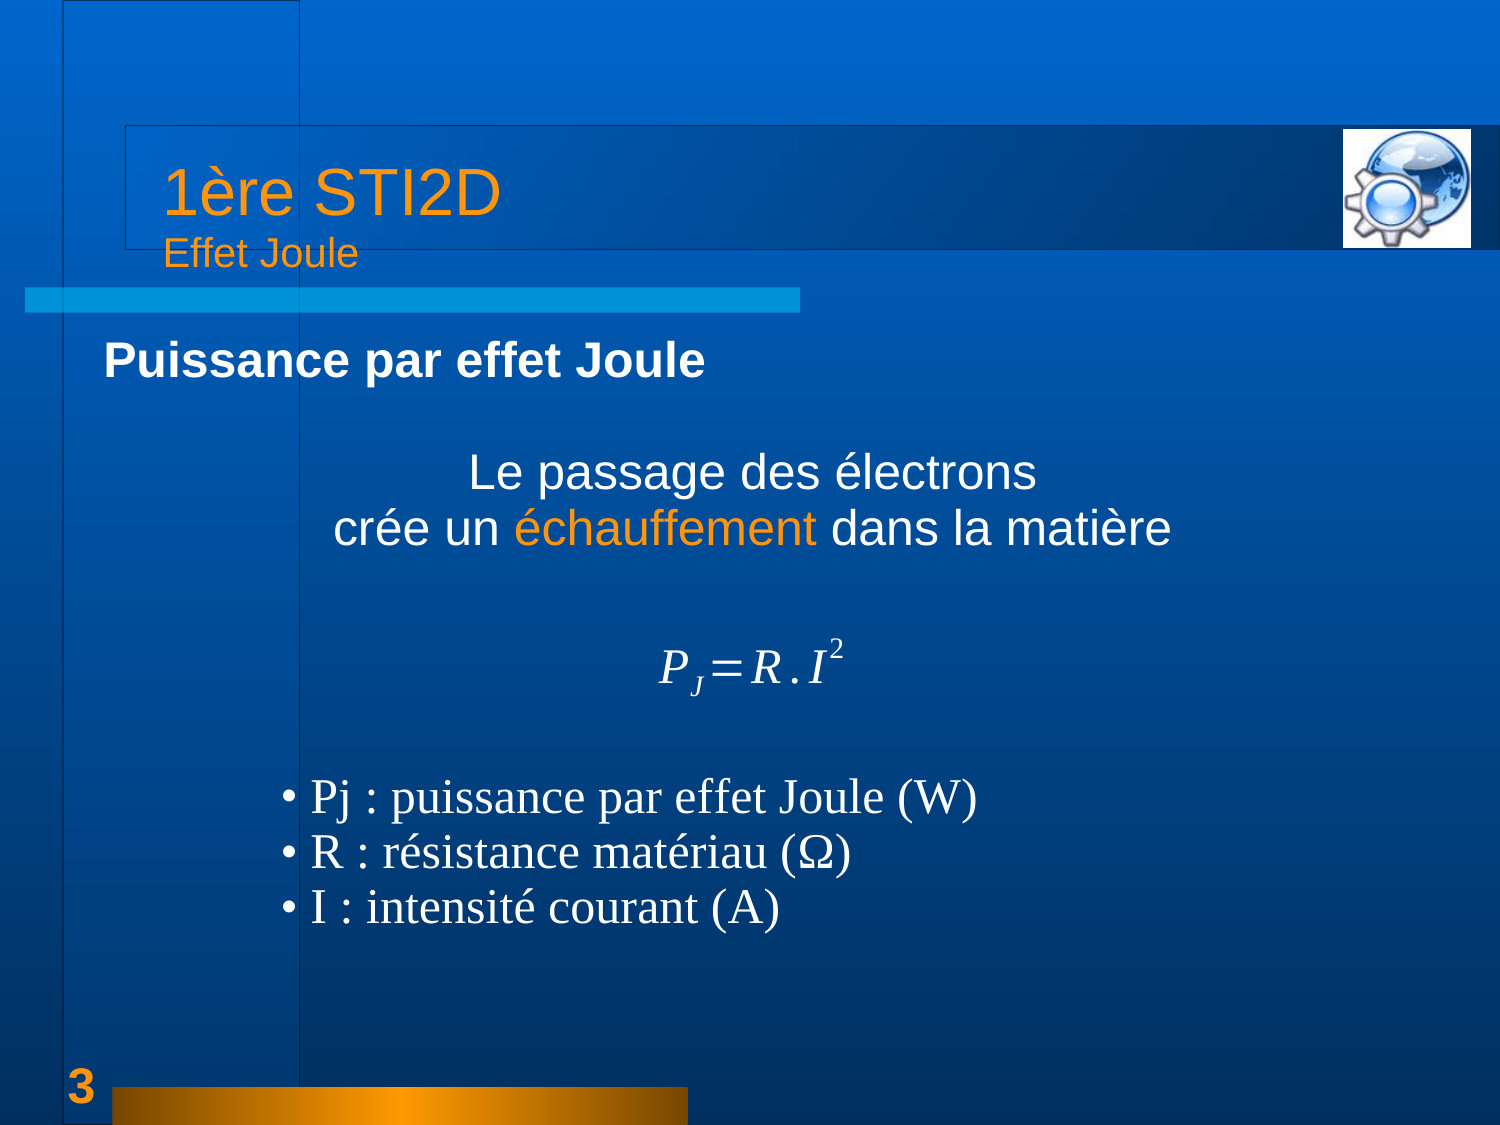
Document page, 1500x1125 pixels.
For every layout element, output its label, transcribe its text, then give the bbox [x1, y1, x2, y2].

text_box Pj : puissance par effet Joule (W) R : résistance matériau (Ω) I : intensité courant (A) [265, 761, 993, 945]
picture [1343, 129, 1471, 248]
text_box Puissance par effet Joule Le passage des électrons crée un échauffement dans la matière [88, 325, 1418, 846]
chart [649, 631, 851, 702]
